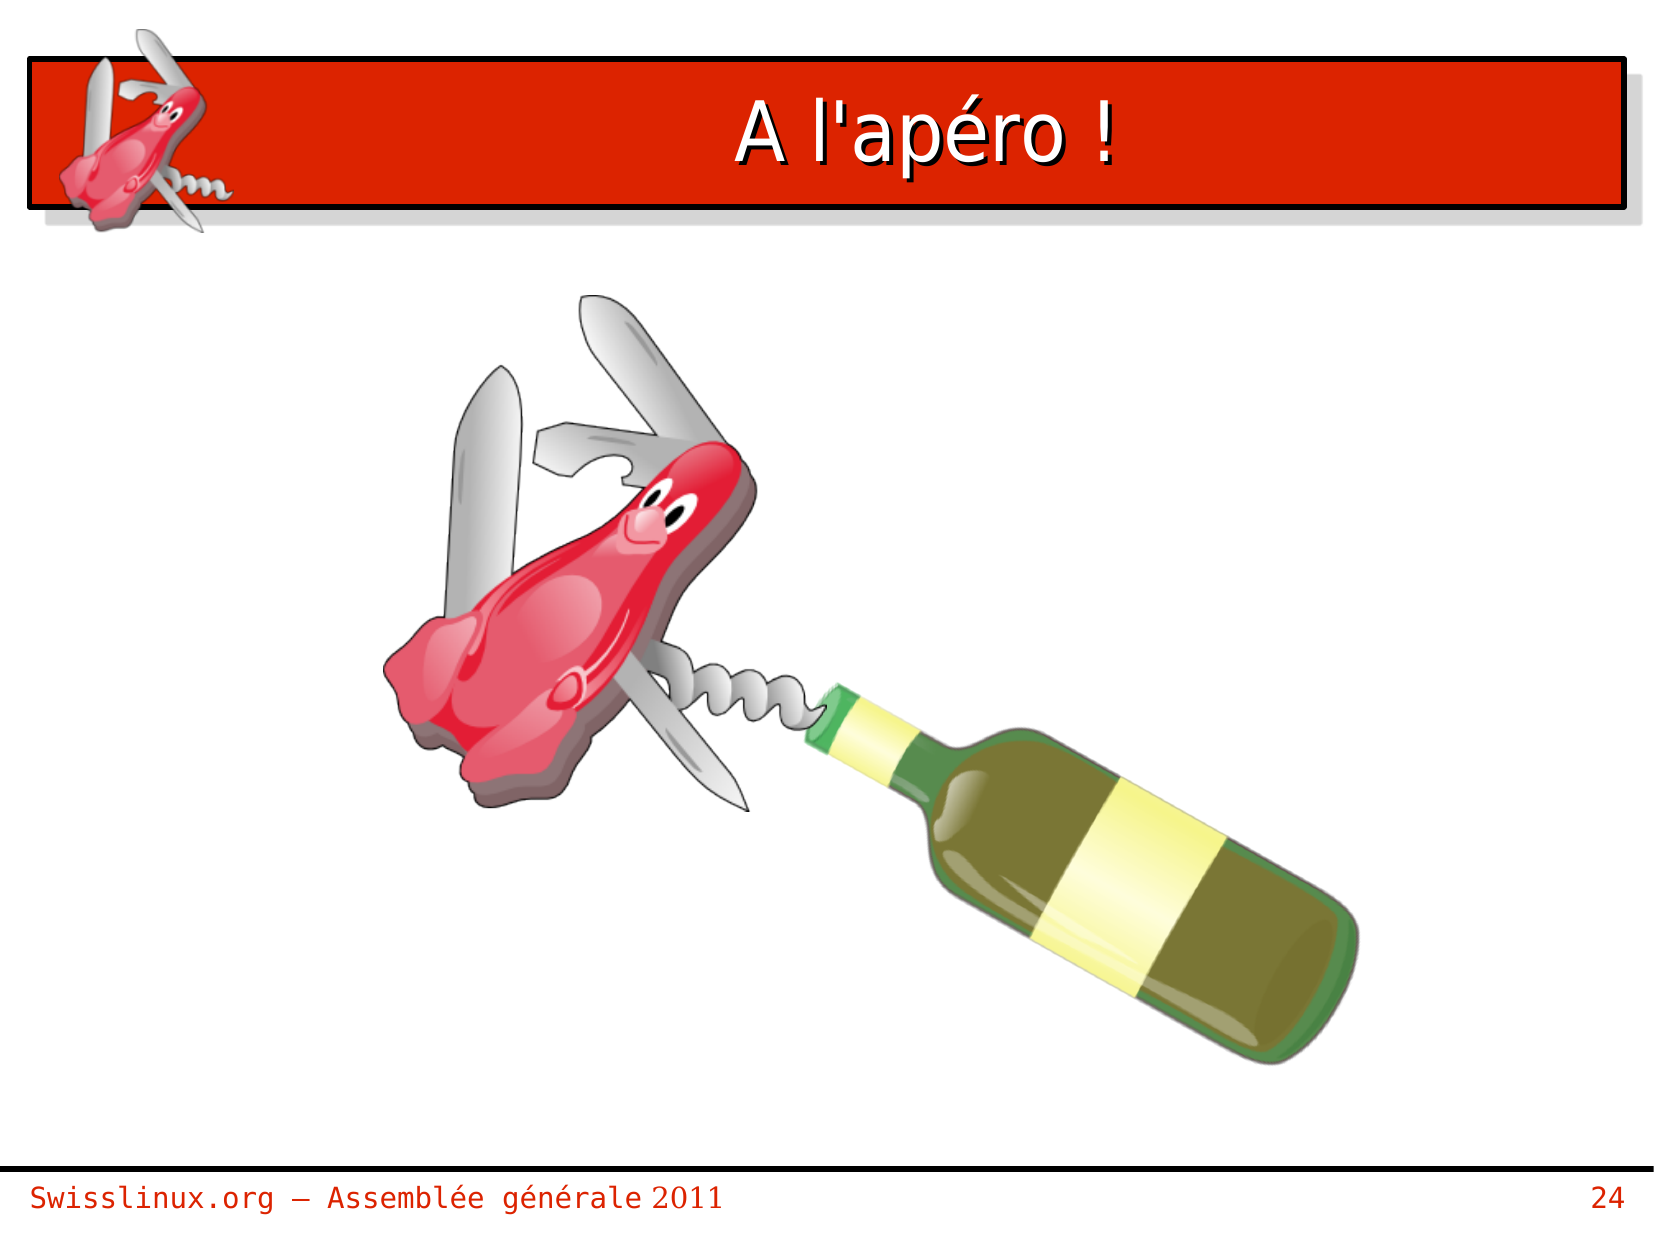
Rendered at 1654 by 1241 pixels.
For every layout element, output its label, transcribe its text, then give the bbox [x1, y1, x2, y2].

picture [383, 295, 1388, 1093]
title A l'apéro ! [259, 84, 1595, 182]
picture [59, 29, 234, 233]
